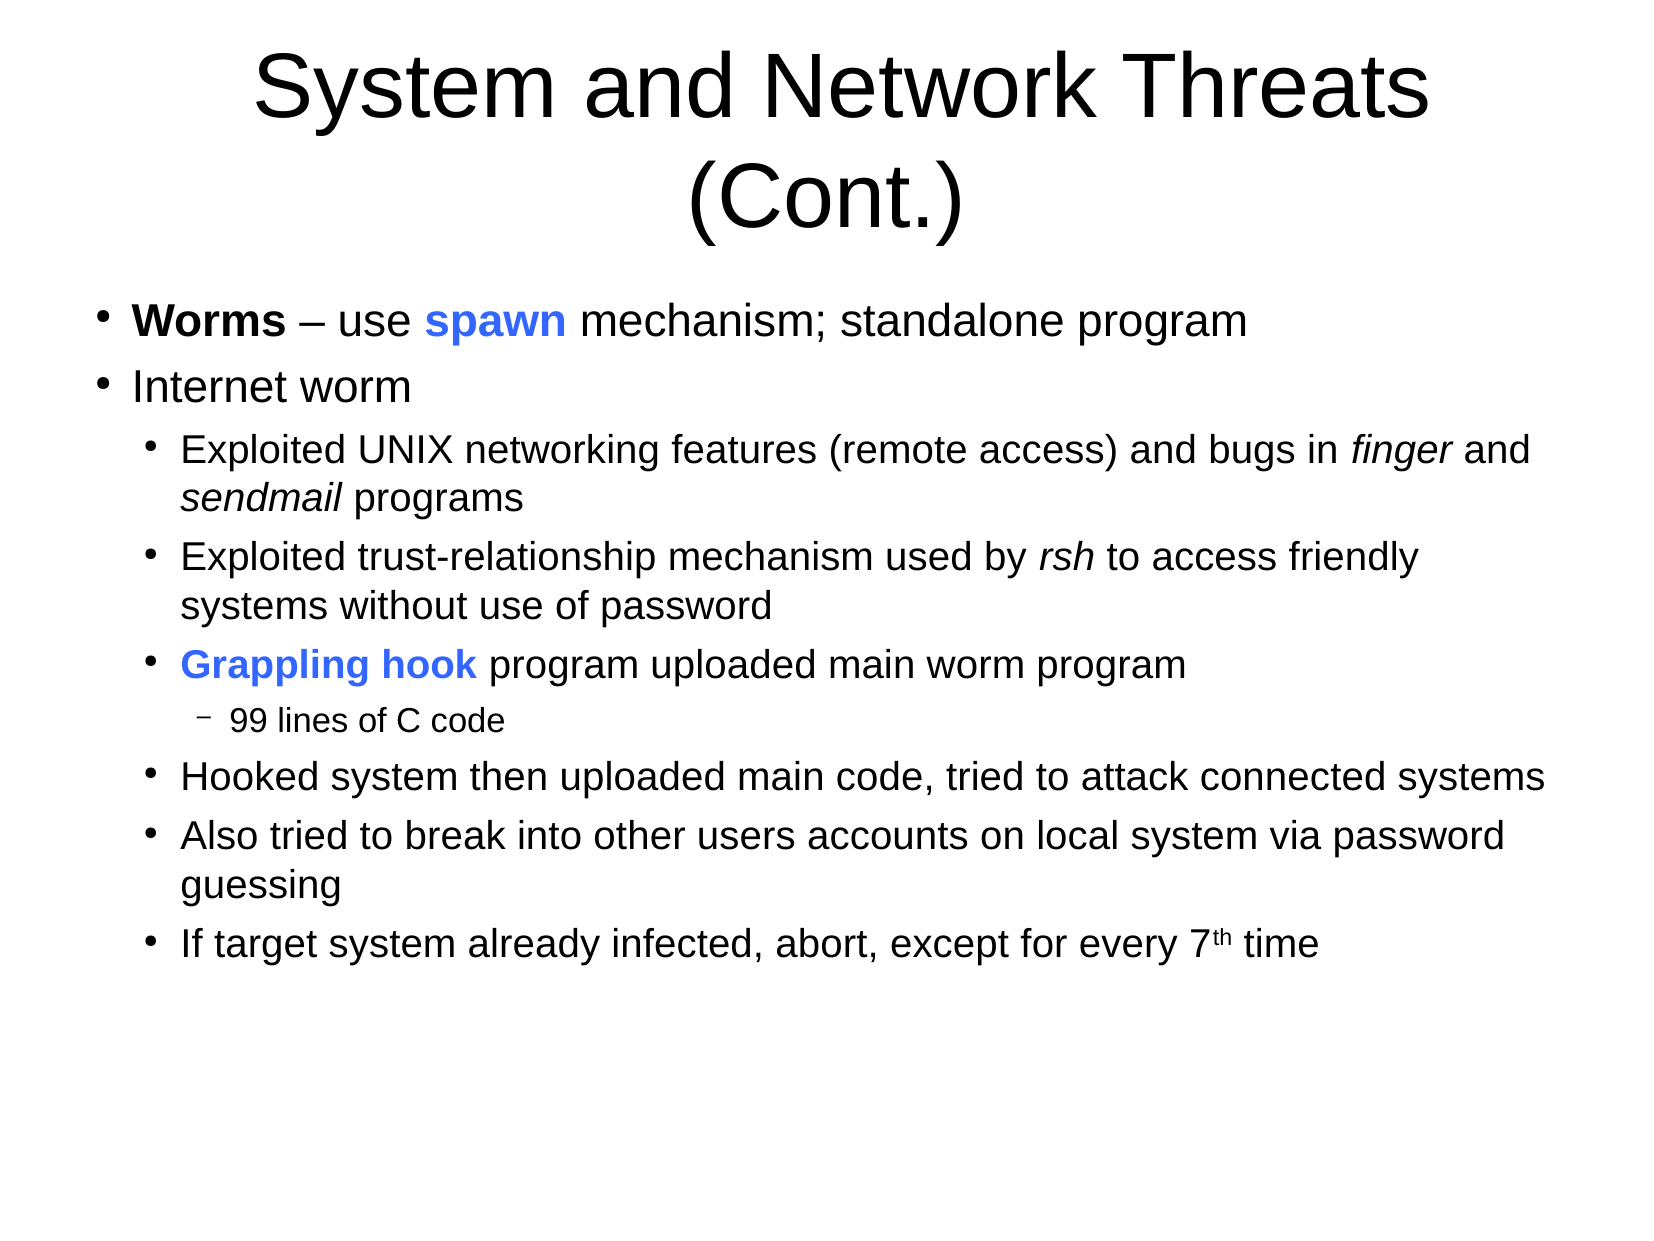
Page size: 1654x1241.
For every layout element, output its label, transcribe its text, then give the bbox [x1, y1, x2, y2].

list Worms – use spawn mechanism; standalone program Internet worm Exploited UNIX networking features (remote access) and bugs in finger and sendmail programs Exploited trust-relationship mechanism used by rsh to access friendly systems without use of password Grappling hook program uploaded main worm program 99 lines of C code Hooked system then uploaded main code, tried to attack connected systems Also tried to break into other users accounts on local system via password guessing If target system already infected, abort, except for every 7th time [82, 290, 1571, 1010]
title System and Network Threats (Cont.) [82, 15, 1571, 257]
